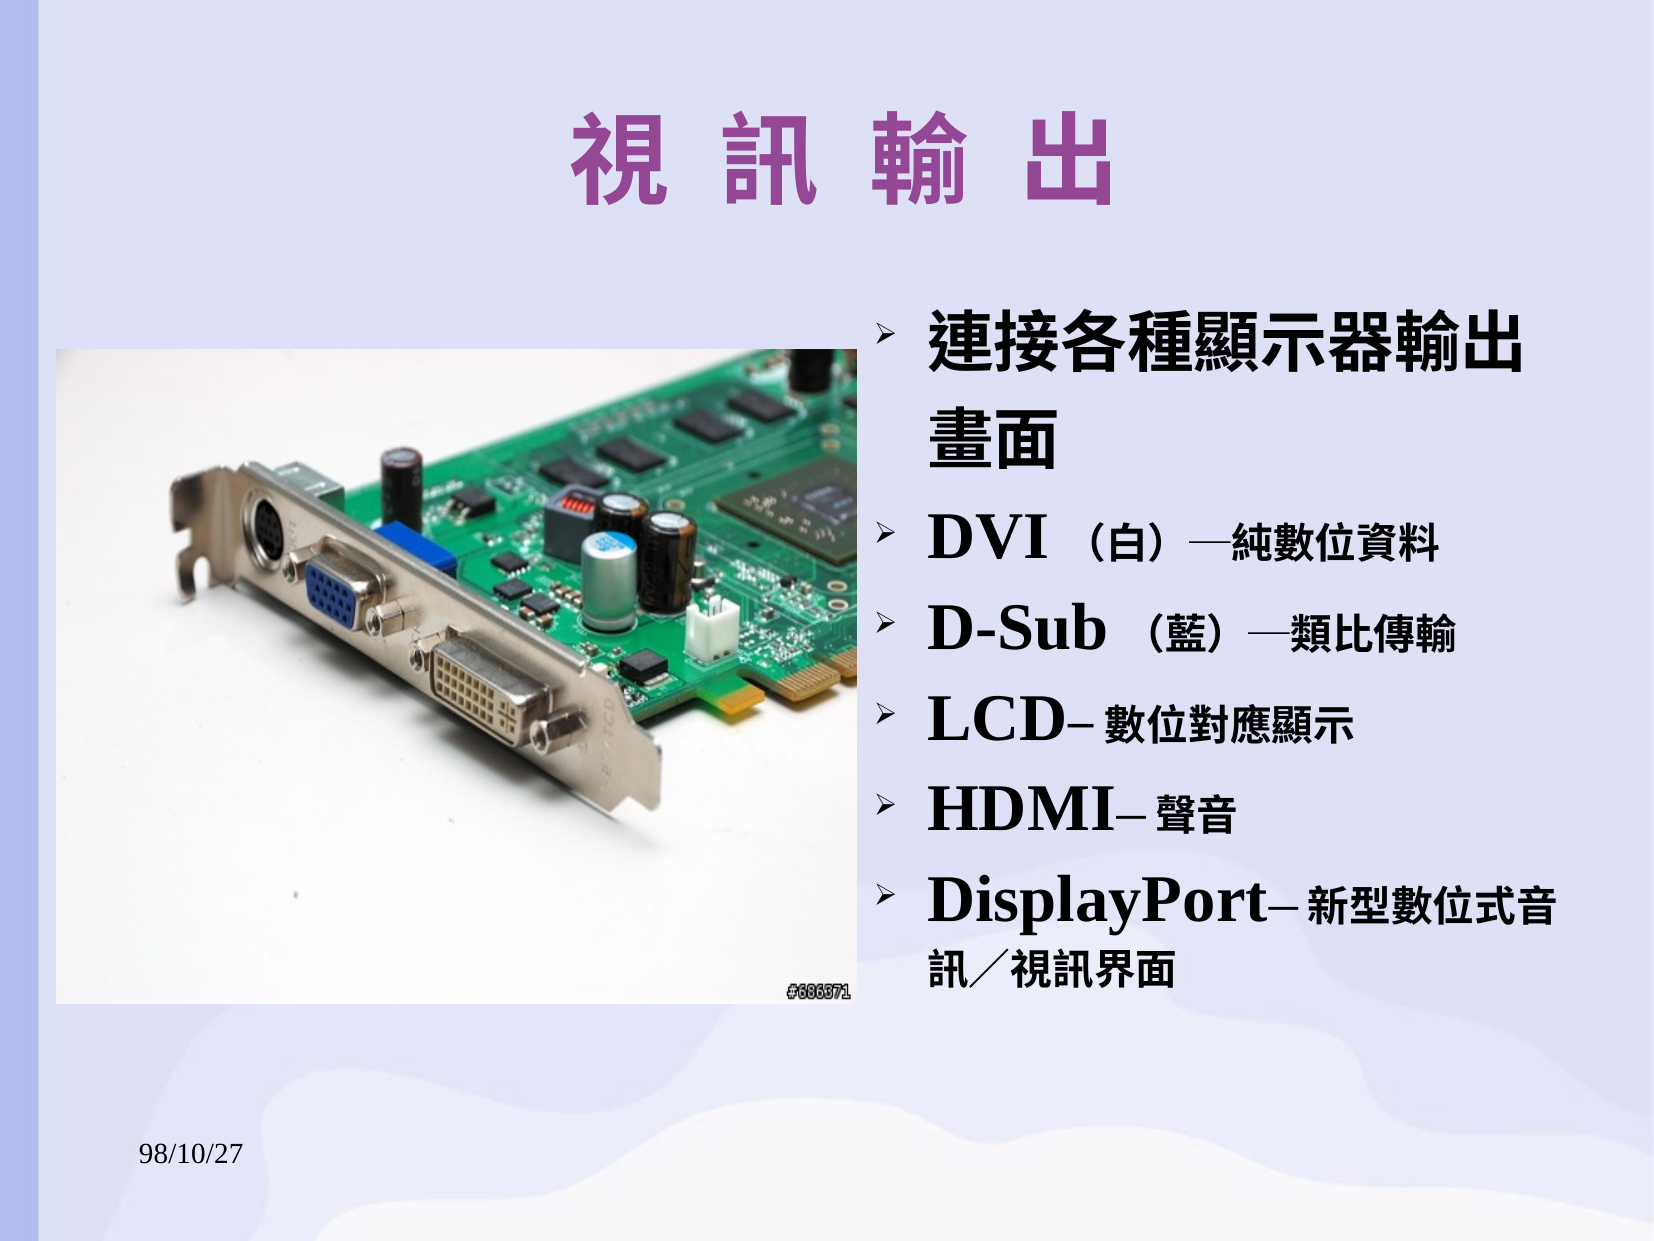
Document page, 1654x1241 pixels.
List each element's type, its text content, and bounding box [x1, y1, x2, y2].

list 連接各種顯示器輸出畫面 DVI（白）─純數位資料 D-Sub（藍）─類比傳輸 LCD─數位對應顯示 HDMI─聲音 DisplayPort─新型數位式音訊／視訊界面 [856, 288, 1583, 1093]
title 視 訊 輸 出 [82, 49, 1571, 257]
picture [0, 0, 1654, 1241]
